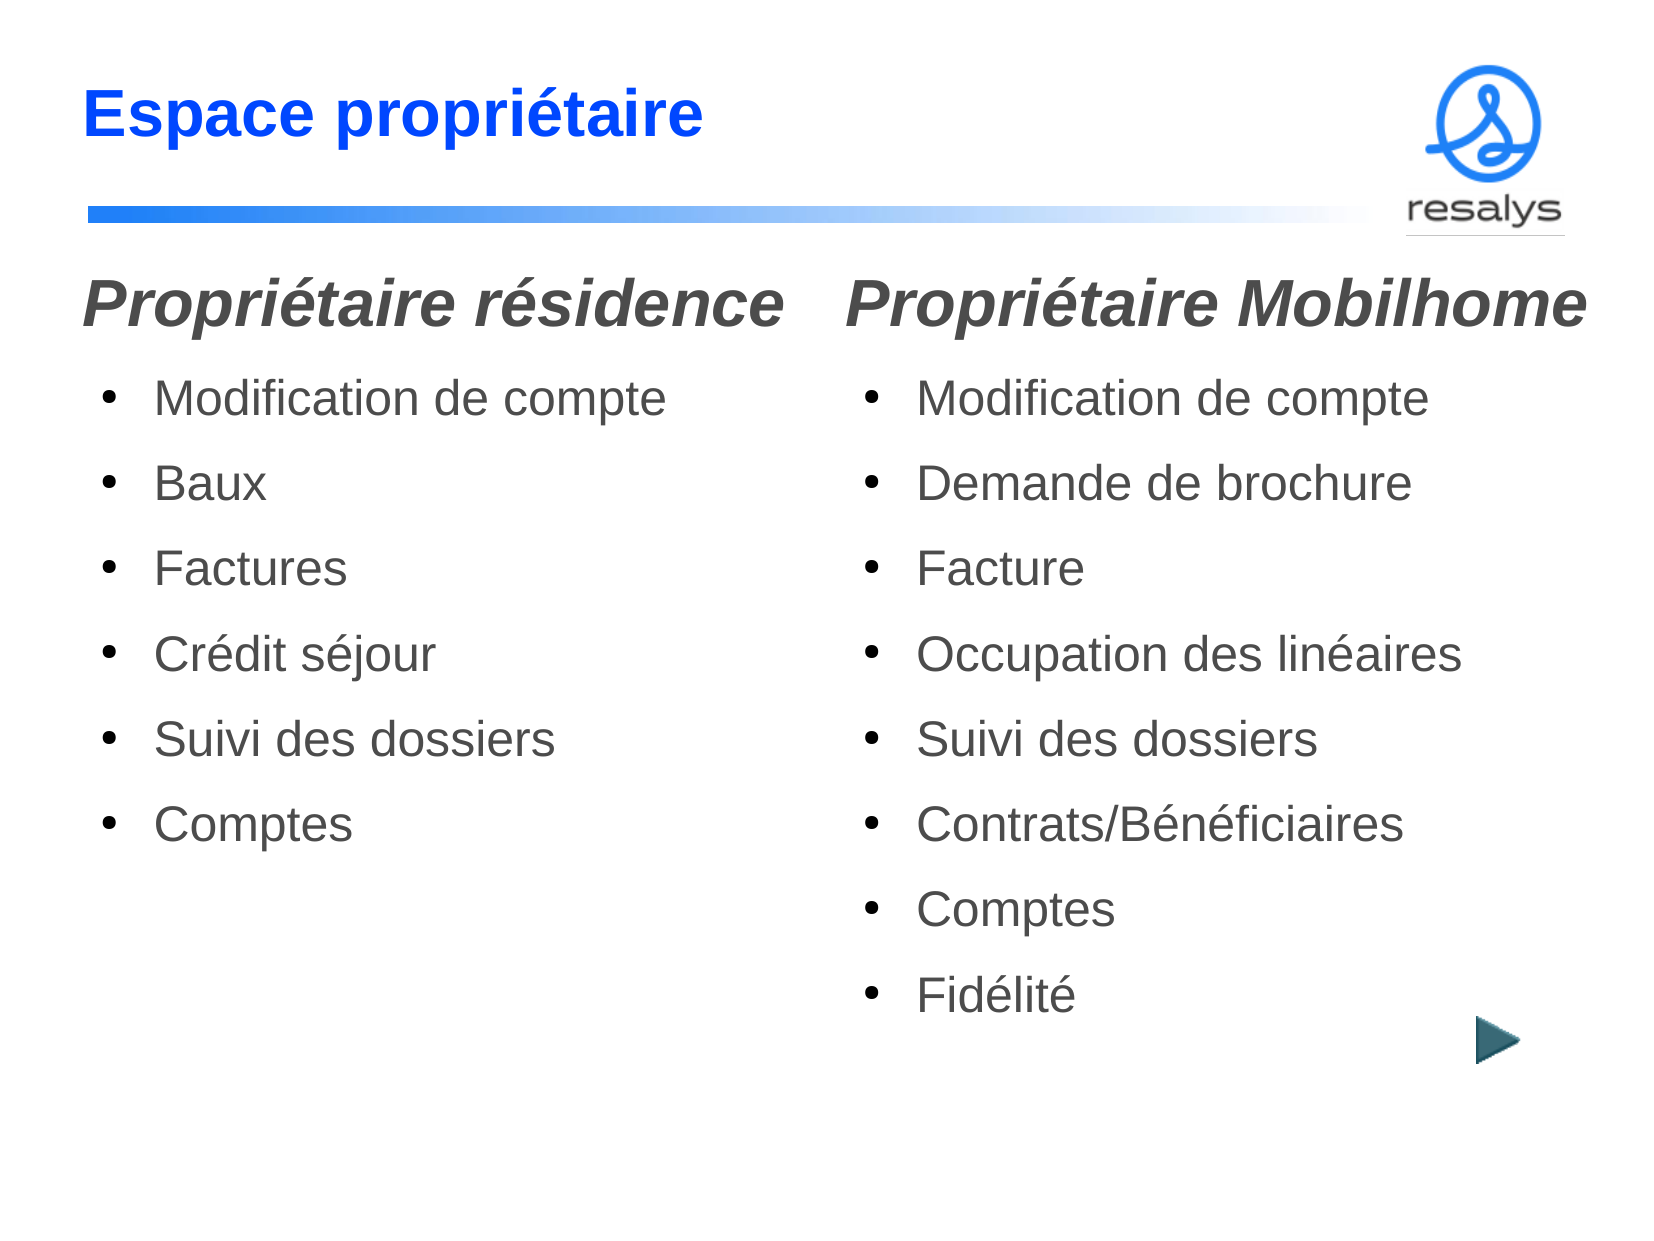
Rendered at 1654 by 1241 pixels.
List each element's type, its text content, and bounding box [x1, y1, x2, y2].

picture [88, 58, 1565, 237]
list Propriétaire résidence Modification de compte Baux Factures Crédit séjour Suivi des dossiers Comptes [82, 265, 809, 986]
title Espace propriétaire [82, 49, 1359, 178]
picture [1476, 1016, 1524, 1064]
list Propriétaire Mobilhome Modification de compte Demande de brochure Facture Occupation des linéaires Suivi des dossiers Contrats/Bénéficiaires Comptes Fidélité [845, 265, 1595, 1109]
